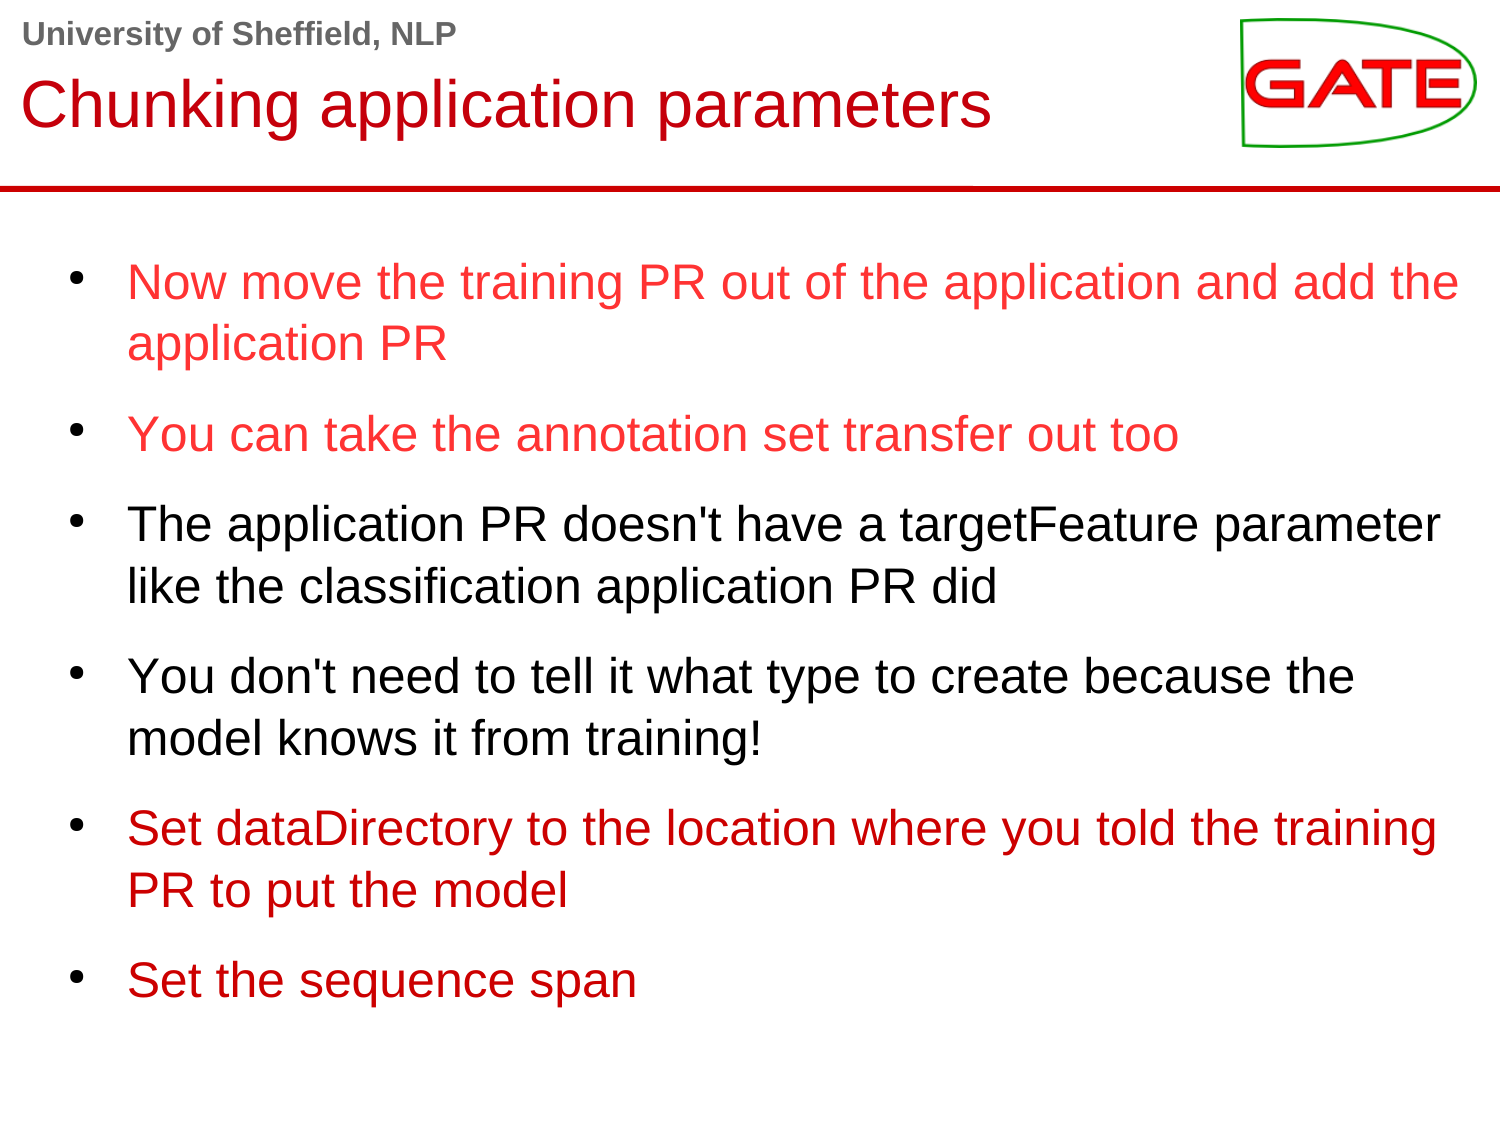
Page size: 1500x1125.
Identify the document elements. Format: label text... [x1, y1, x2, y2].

picture [1240, 18, 1477, 148]
list Now move the training PR out of the application and add the application PR You can take the annotation set transfer out too The application PR doesn't have a targetFeature parameter like the classification application PR did You don't need to tell it what type to create because the model knows it from training! Set dataDirectory to the location where you told the training PR to put the model Set the sequence span [11, 248, 1477, 1111]
title Chunking application parameters [20, 45, 1240, 166]
